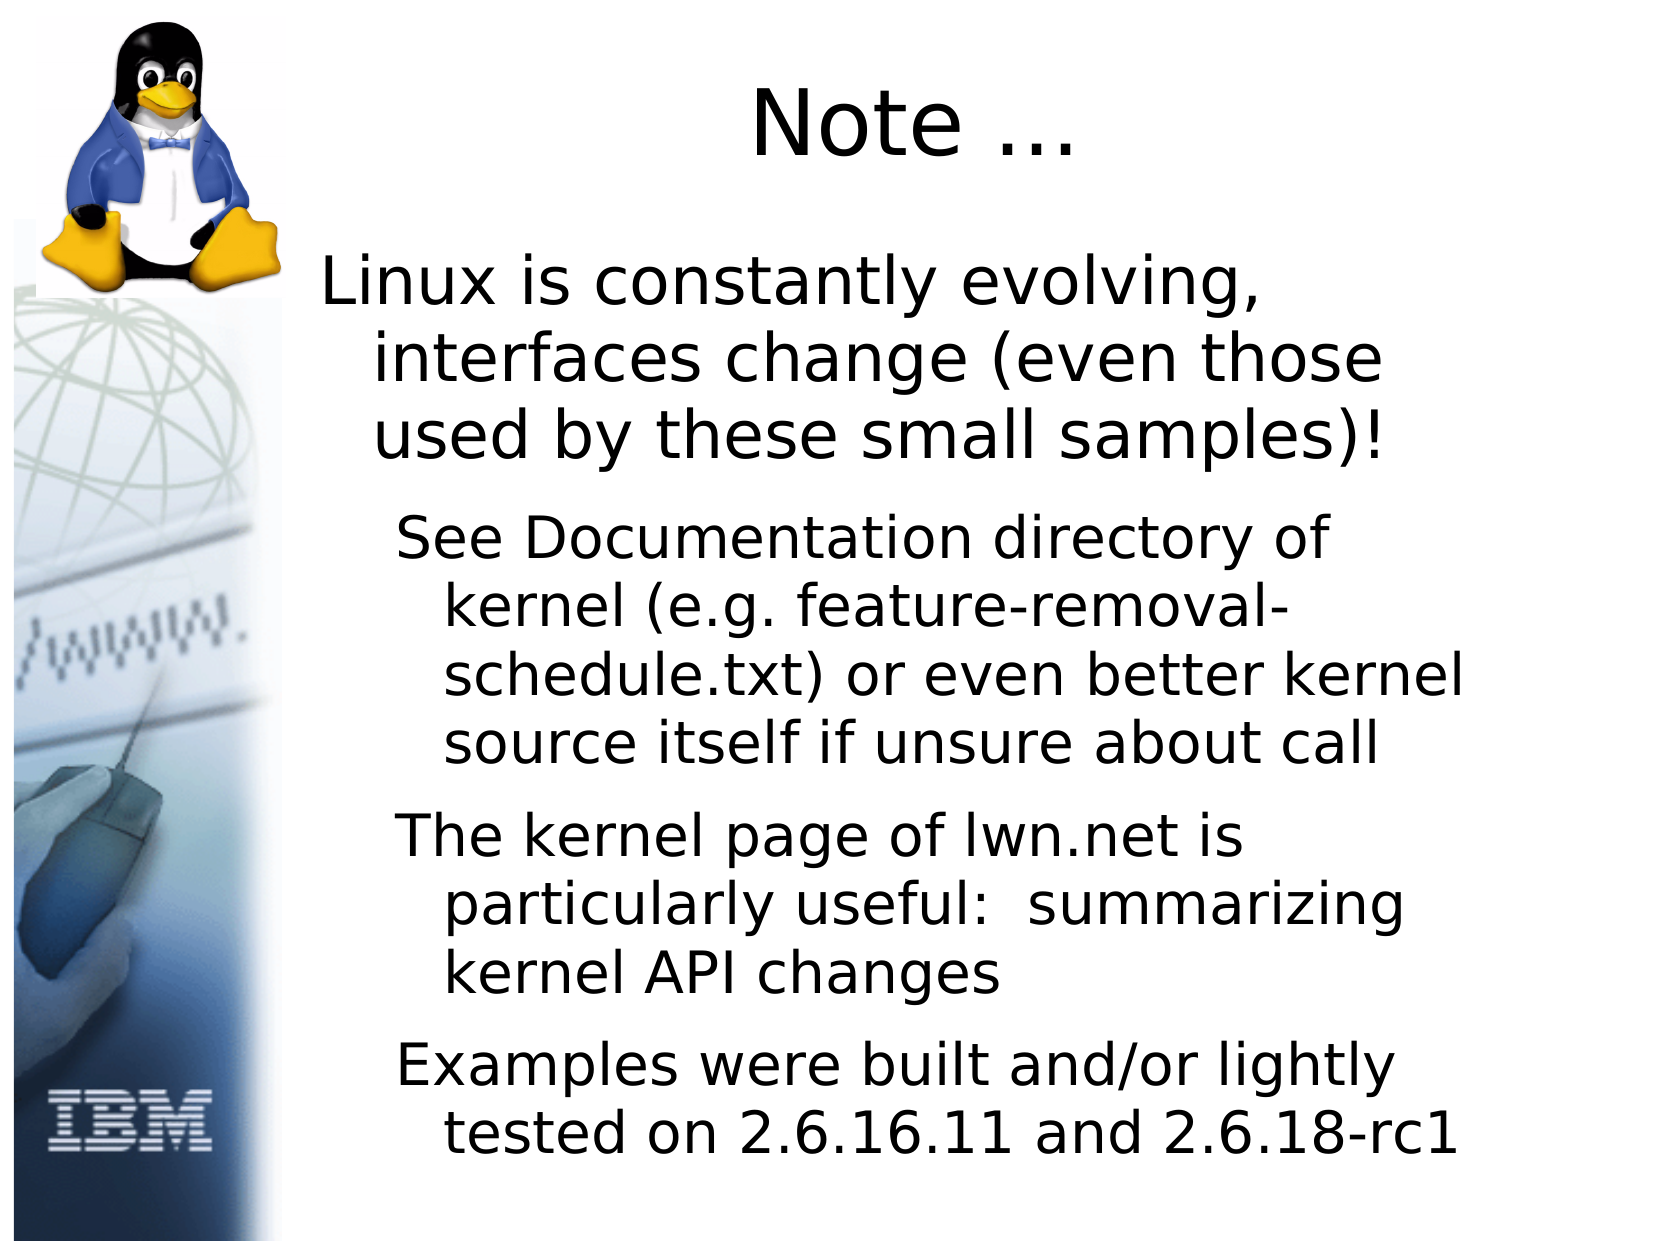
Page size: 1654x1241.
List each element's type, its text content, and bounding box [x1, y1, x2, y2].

title Note ... [301, 39, 1528, 209]
list Linux is constantly evolving, interfaces change (even those used by these small samples)! See Documentation directory of kernel (e.g. feature-removal-schedule.txt) or even better kernel source itself if unsure about call The kernel page of lwn.net is particularly useful: summarizing kernel API changes Examples were built and/or lightly tested on 2.6.16.11 and 2.6.18-rc1 [301, 243, 1520, 1182]
